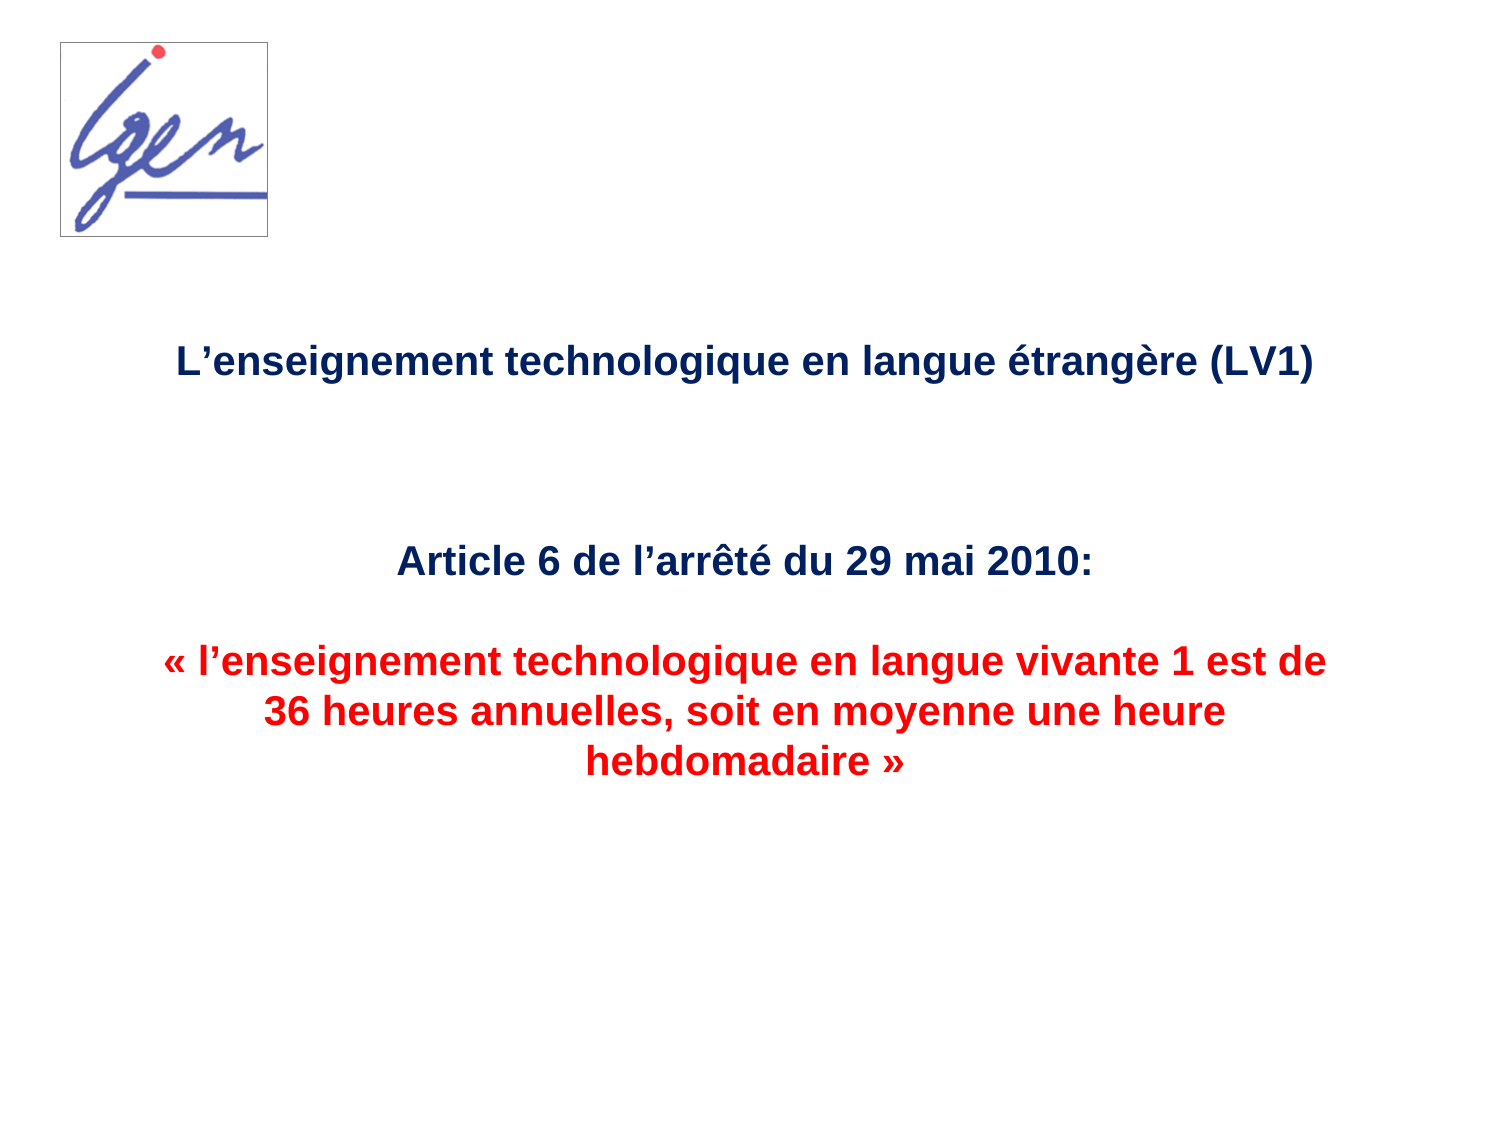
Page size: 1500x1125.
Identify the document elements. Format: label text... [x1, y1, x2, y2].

text_box L’enseignement technologique en langue étrangère (LV1) Article 6 de l’arrêté du 29 mai 2010: « l’enseignement technologique en langue vivante 1 est de 36 heures annuelles, soit en moyenne une heure hebdomadaire » [135, 326, 1355, 842]
picture [60, 42, 268, 237]
